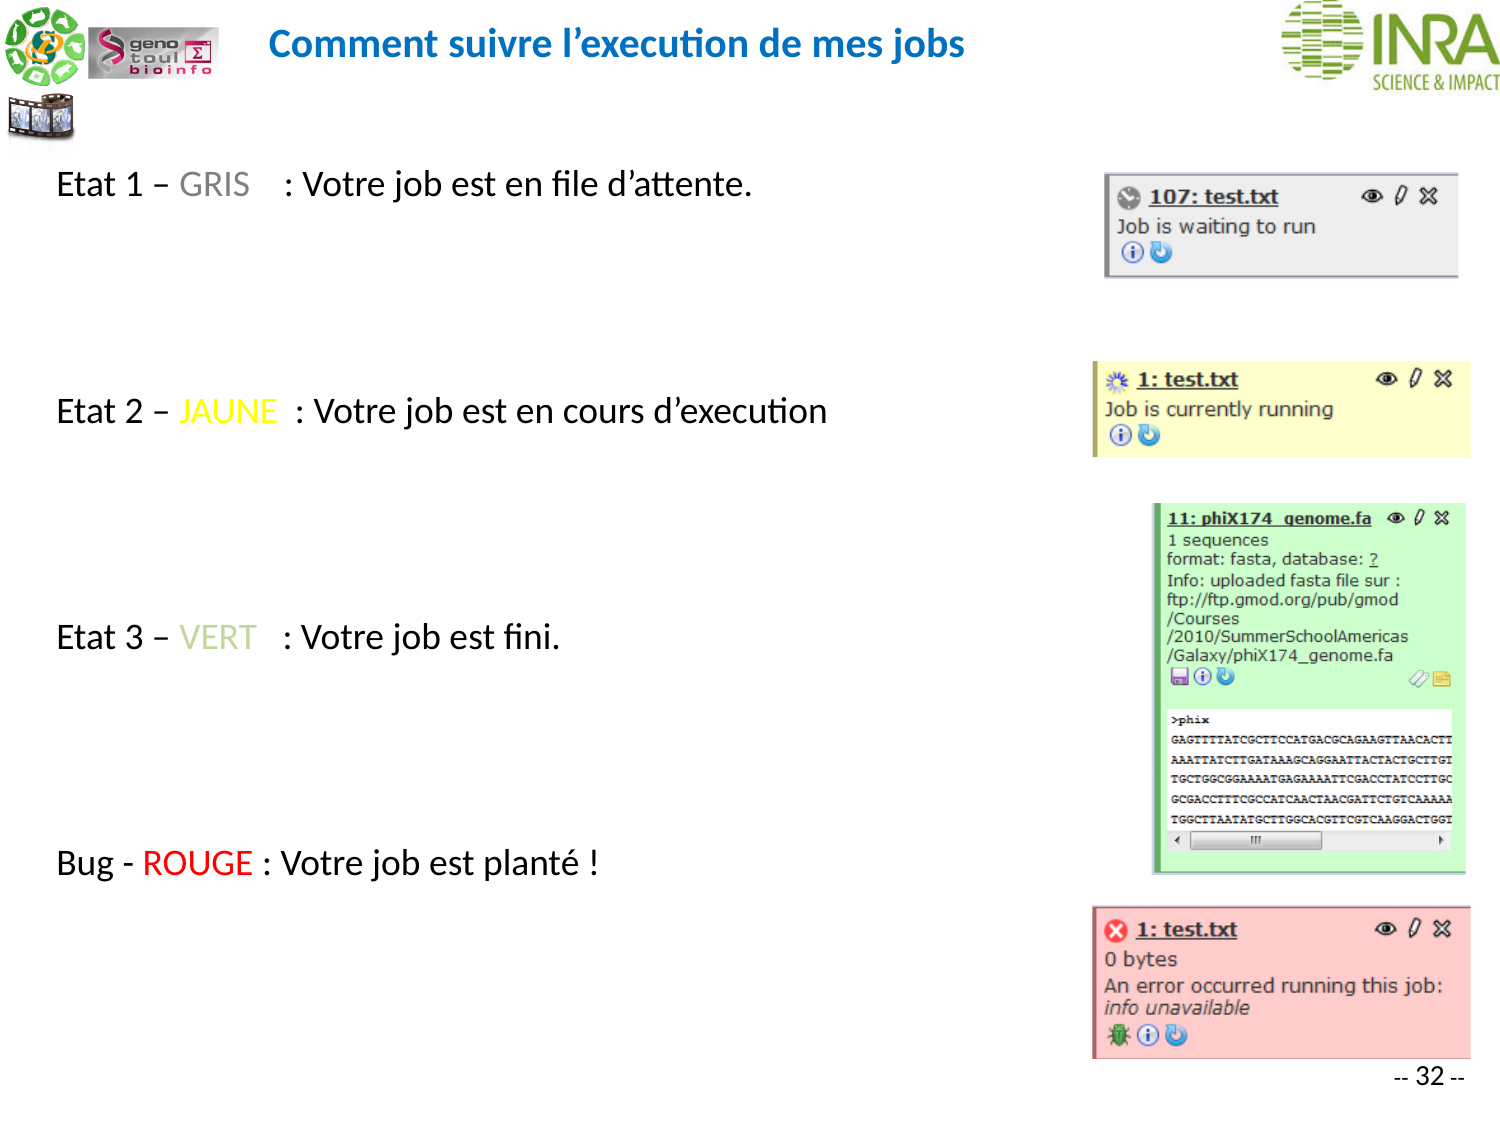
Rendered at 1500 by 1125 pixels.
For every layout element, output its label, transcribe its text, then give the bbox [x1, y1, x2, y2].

picture [1104, 172, 1459, 279]
picture [5, 90, 77, 161]
picture [1092, 361, 1471, 457]
text_box Comment suivre l’execution de mes jobs [253, 19, 1270, 86]
picture [1151, 503, 1466, 875]
picture [1092, 905, 1471, 1059]
text_box Etat 1 – GRIS : Votre job est en file d’attente. Etat 2 – JAUNE : Votre job est en cours d’execution Etat 3 – VERT : Votre job est fini. Bug - ROUGE : Votre job est planté ! [41, 160, 1088, 1055]
